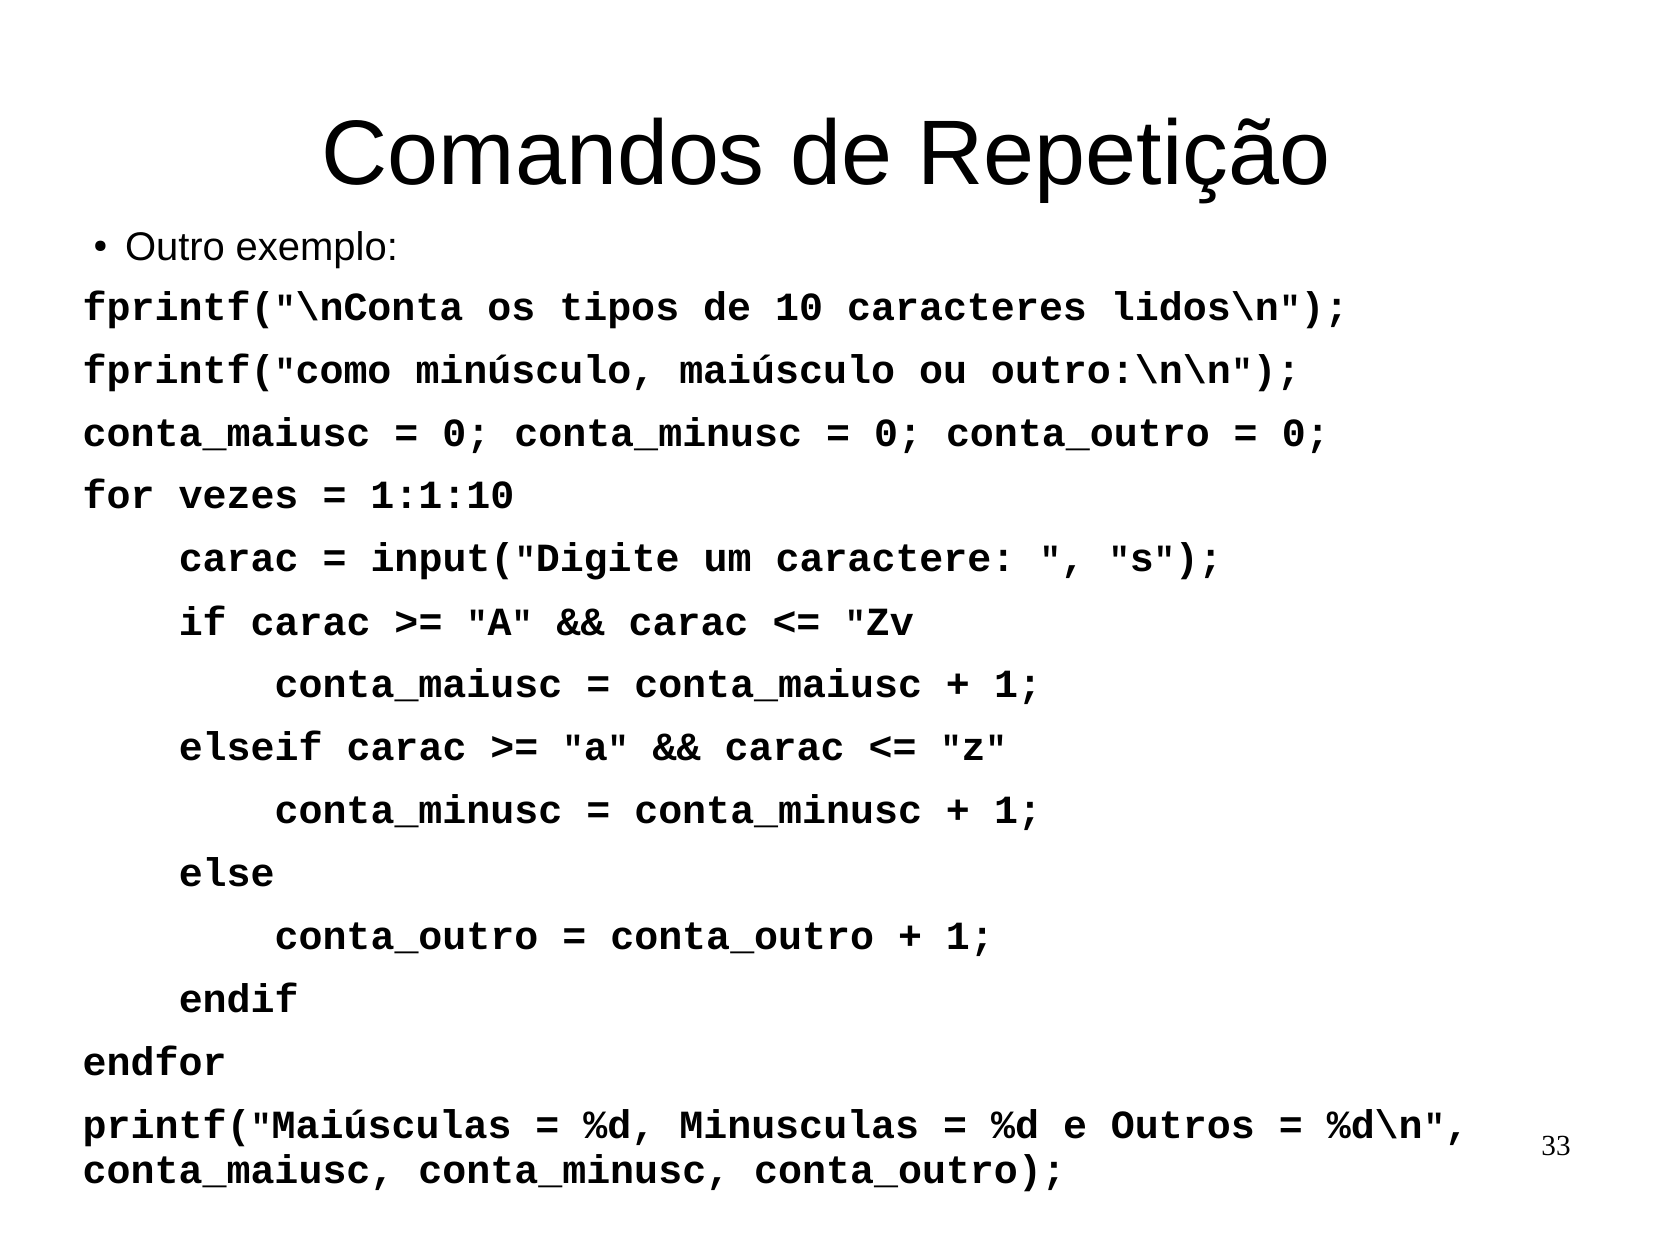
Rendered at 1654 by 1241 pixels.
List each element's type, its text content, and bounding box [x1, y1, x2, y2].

title Comandos de Repetição [82, 49, 1571, 224]
list Outro exemplo: fprintf("\nConta os tipos de 10 caracteres lidos\n"); fprintf("como minúsculo, maiúsculo ou outro:\n\n"); conta_maiusc = 0; conta_minusc = 0; conta_outro = 0; for vezes = 1:1:10 carac = input("Digite um caractere: ", "s"); if carac >= "A" && carac <= "Zv conta_maiusc = conta_maiusc + 1; elseif carac >= "a" && carac <= "z" conta_minusc = conta_minusc + 1; else conta_outro = conta_outro + 1; endif endfor printf("Maiúsculas = %d, Minusculas = %d e Outros = %d\n", conta_maiusc, conta_minusc, conta_outro); [82, 224, 1571, 1205]
